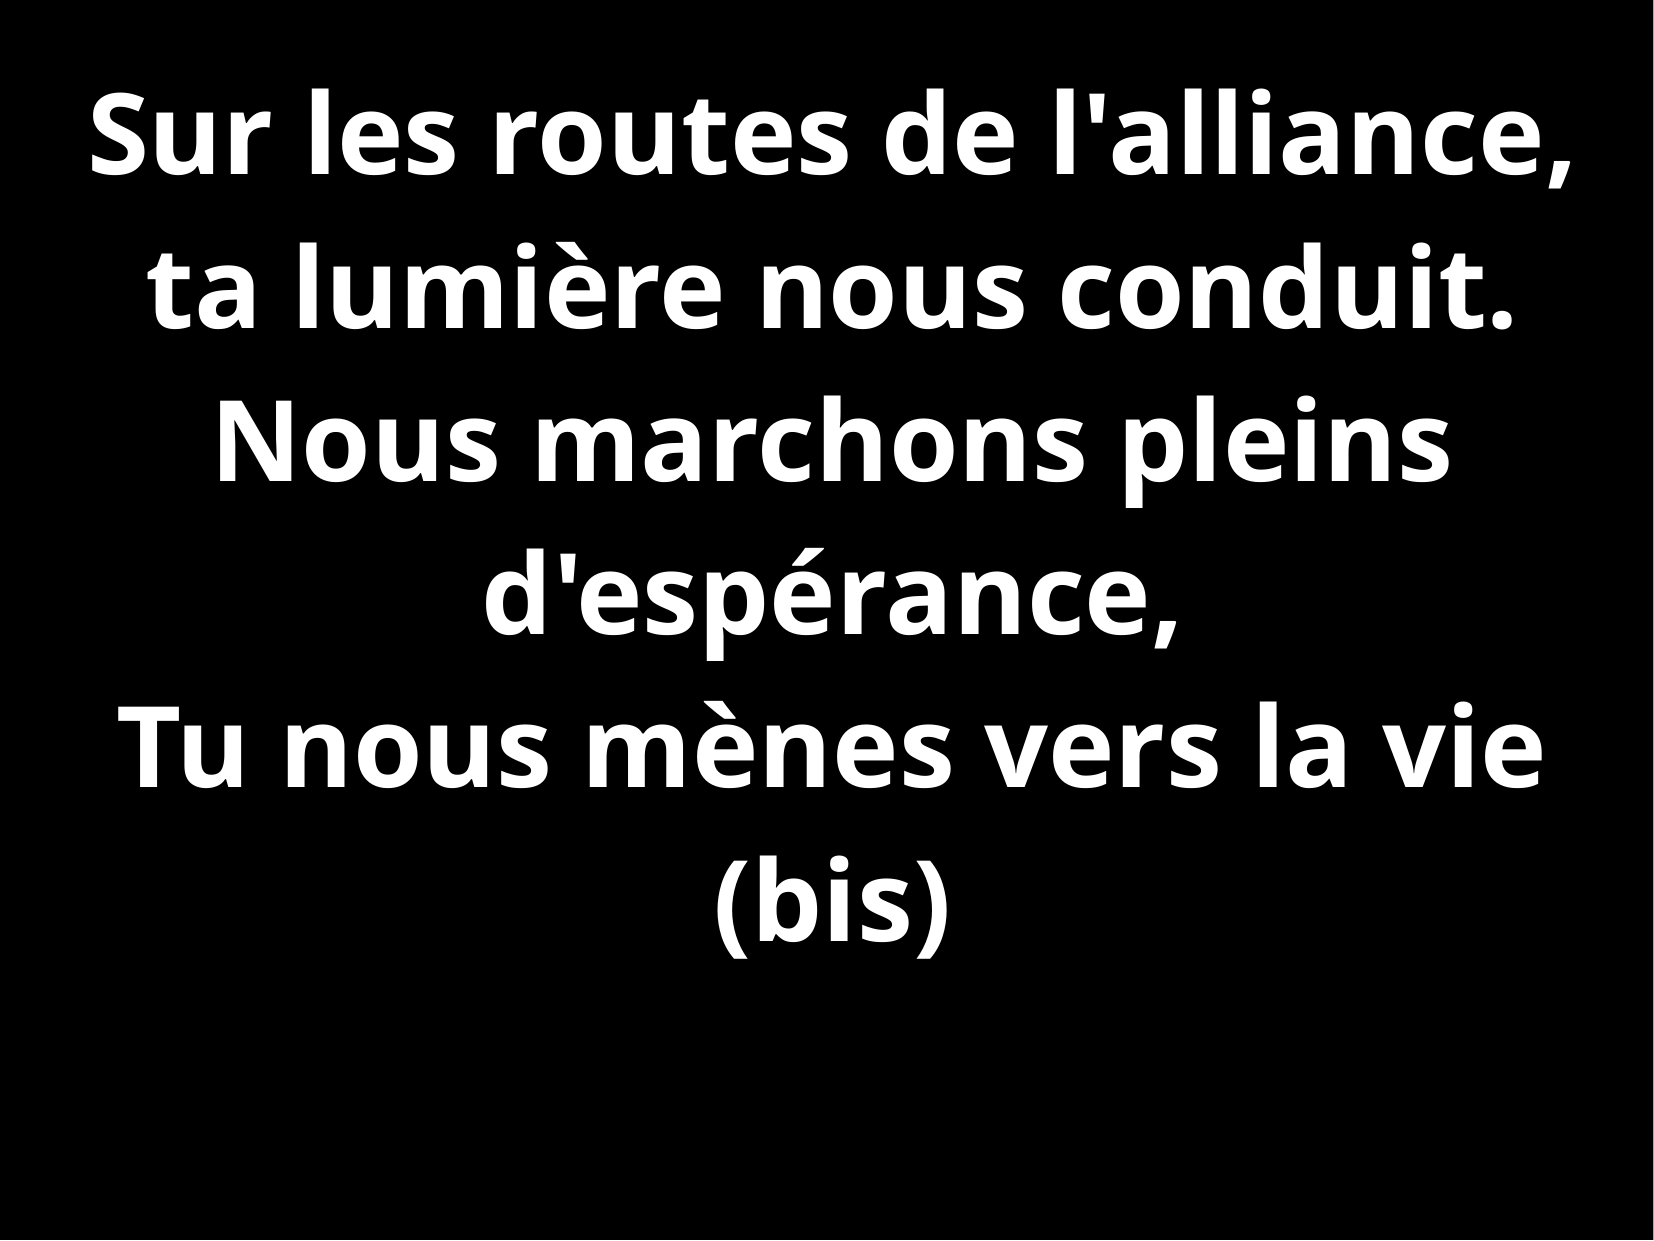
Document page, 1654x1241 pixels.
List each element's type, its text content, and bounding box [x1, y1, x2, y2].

text_box Sur les routes de l'alliance, ta lumière nous conduit. Nous marchons pleins d'espérance, Tu nous mènes vers la vie (bis) [35, 47, 1630, 1217]
